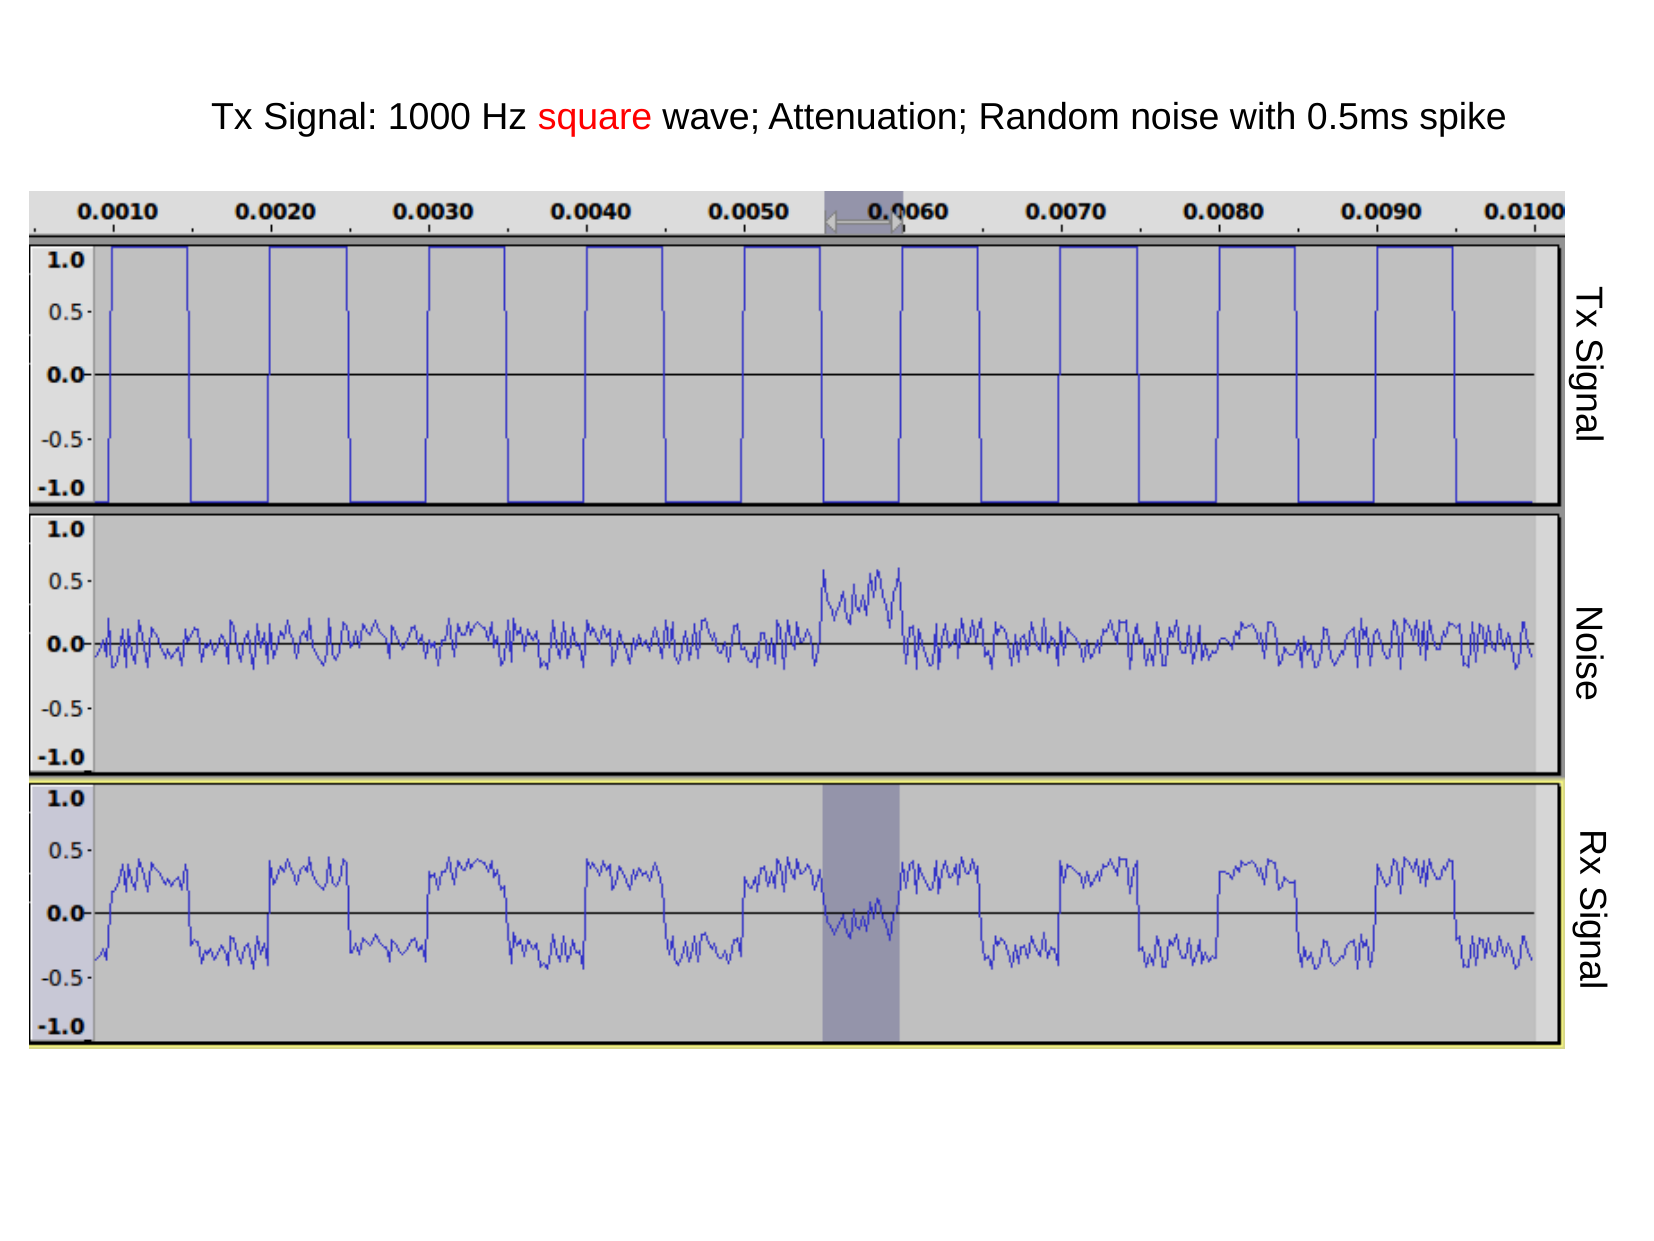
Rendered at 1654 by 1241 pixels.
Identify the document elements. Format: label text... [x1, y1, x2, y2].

text_box Tx Signal [1561, 271, 1619, 458]
text_box Tx Signal: 1000 Hz square wave; Attenuation; Random noise with 0.5ms spike [196, 88, 1523, 146]
text_box Rx Signal [1564, 815, 1622, 1005]
picture [29, 191, 1565, 1049]
text_box Noise [1561, 590, 1619, 716]
